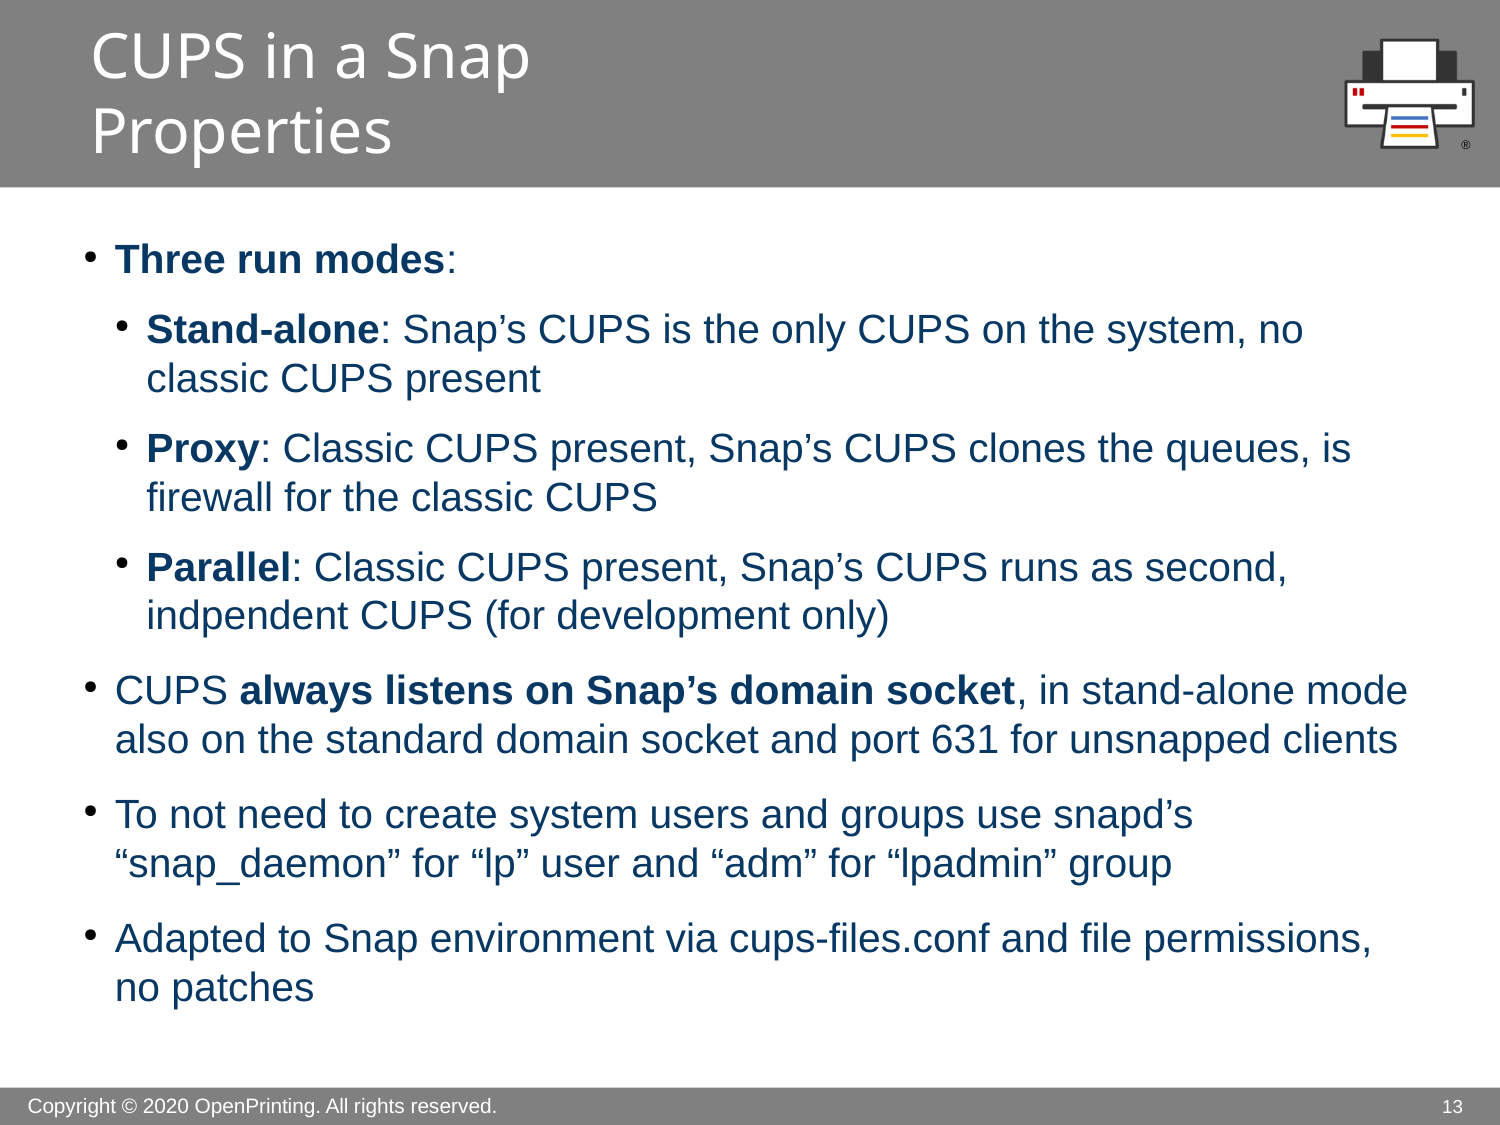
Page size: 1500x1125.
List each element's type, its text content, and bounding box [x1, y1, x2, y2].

title CUPS in a Snap Properties [75, 7, 1317, 175]
picture [1339, 33, 1480, 154]
slide_number <number> [1405, 1087, 1500, 1125]
list Three run modes: Stand-alone: Snap’s CUPS is the only CUPS on the system, no classic CUPS present Proxy: Classic CUPS present, Snap’s CUPS clones the queues, is firewall for the classic CUPS Parallel: Classic CUPS present, Snap’s CUPS runs as second, indpendent CUPS (for development only) CUPS always listens on Snap’s domain socket, in stand-alone mode also on the standard domain socket and port 631 for unsnapped clients To not need to create system users and groups use snapd’s “snap_daemon” for “lp” user and “adm” for “lpadmin” group Adapted to Snap environment via cups-files.conf and file permissions, no patches [75, 224, 1425, 1067]
